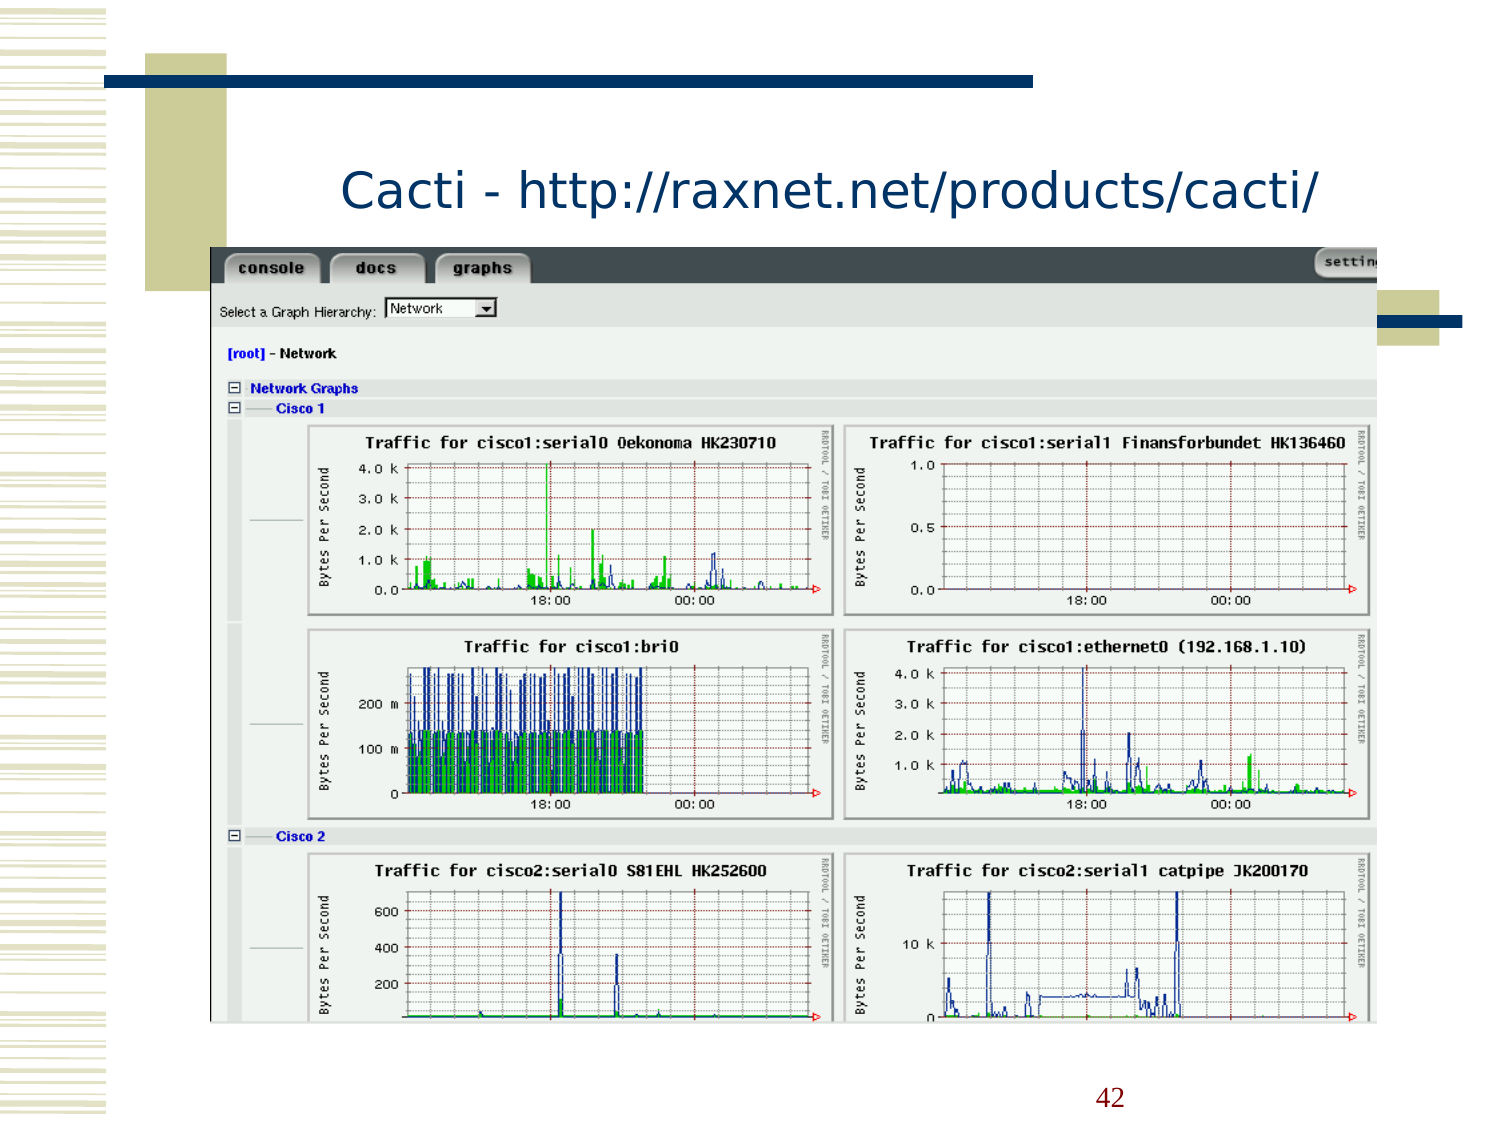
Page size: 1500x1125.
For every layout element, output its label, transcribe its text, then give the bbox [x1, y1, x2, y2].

picture [210, 247, 1377, 1024]
title Cacti - http://raxnet.net/products/cacti/ [225, 99, 1436, 288]
